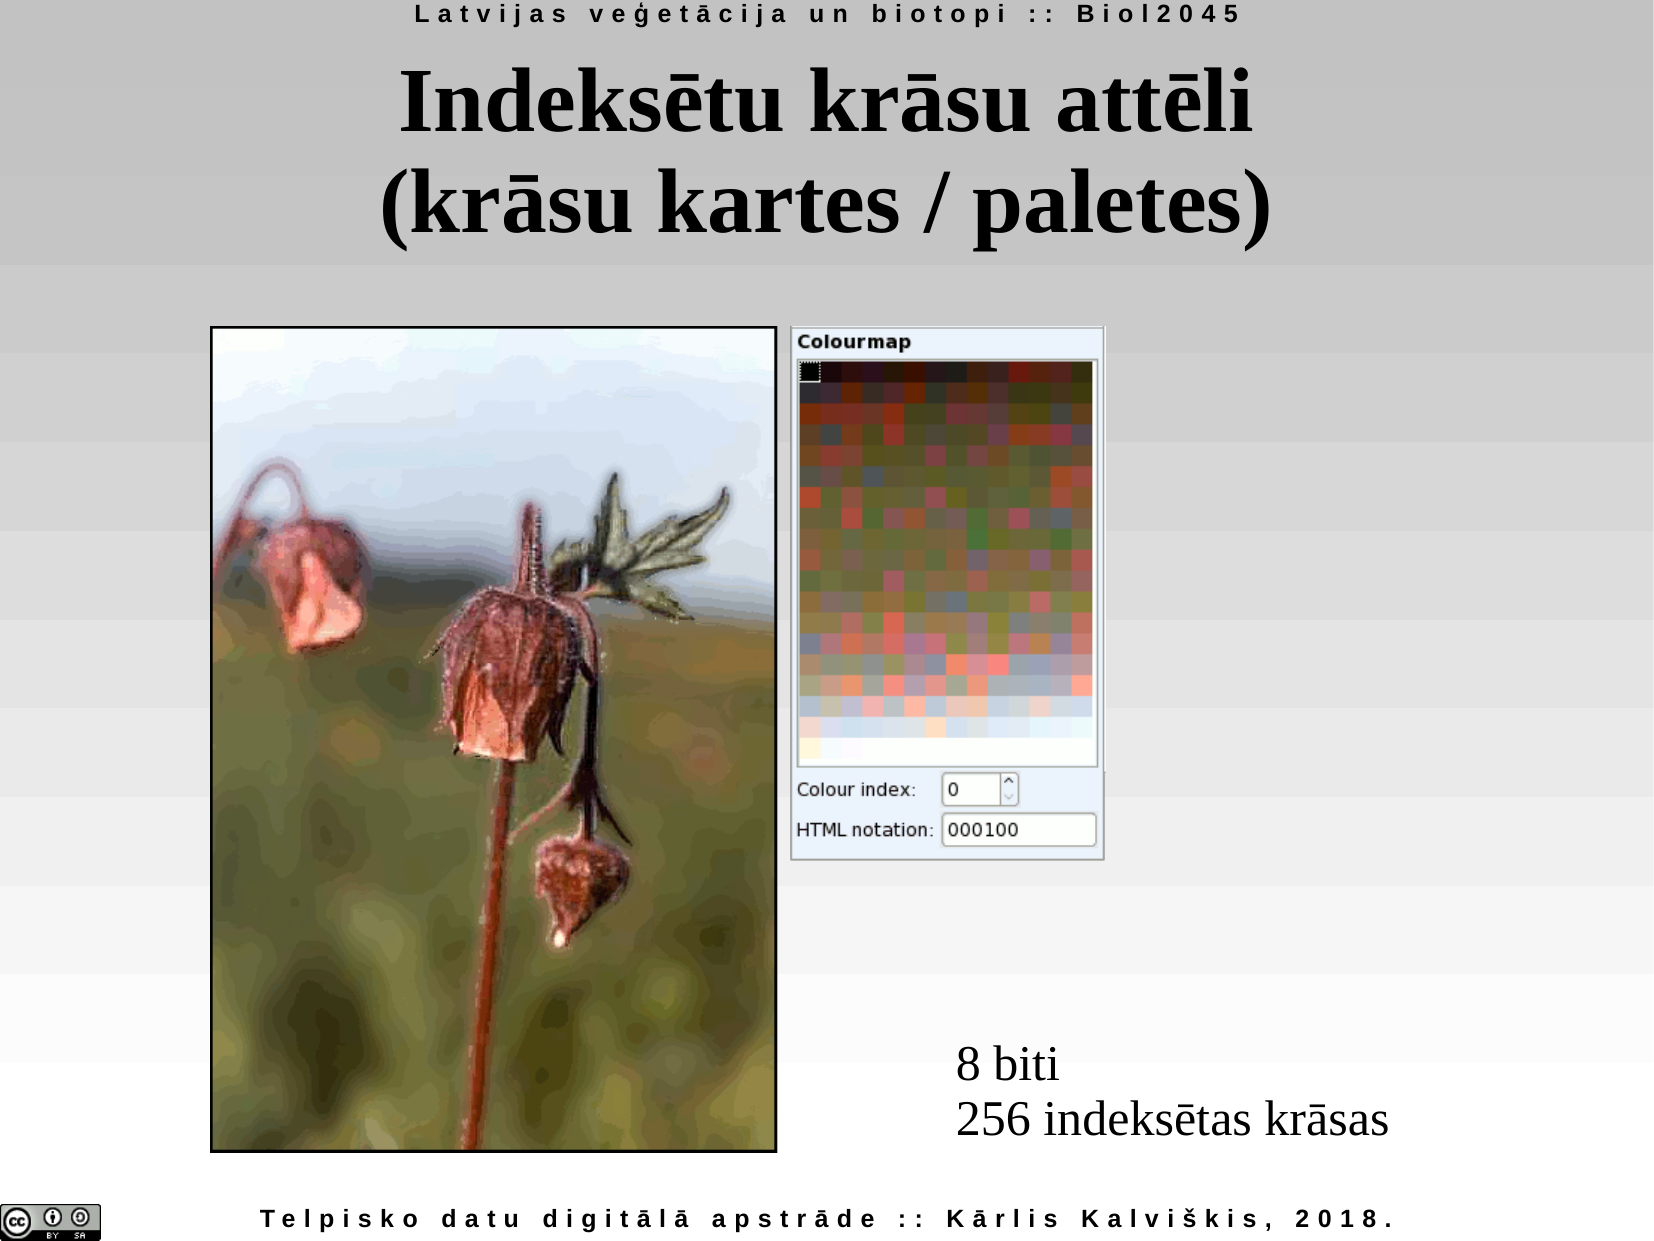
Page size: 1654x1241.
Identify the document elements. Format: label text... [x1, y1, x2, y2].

text_box 8 biti 256 indeksētas krāsas [955, 1036, 1390, 1147]
picture [0, 0, 1654, 1241]
title Indeksētu krāsu attēli (krāsu kartes / paletes) [29, 49, 1625, 296]
